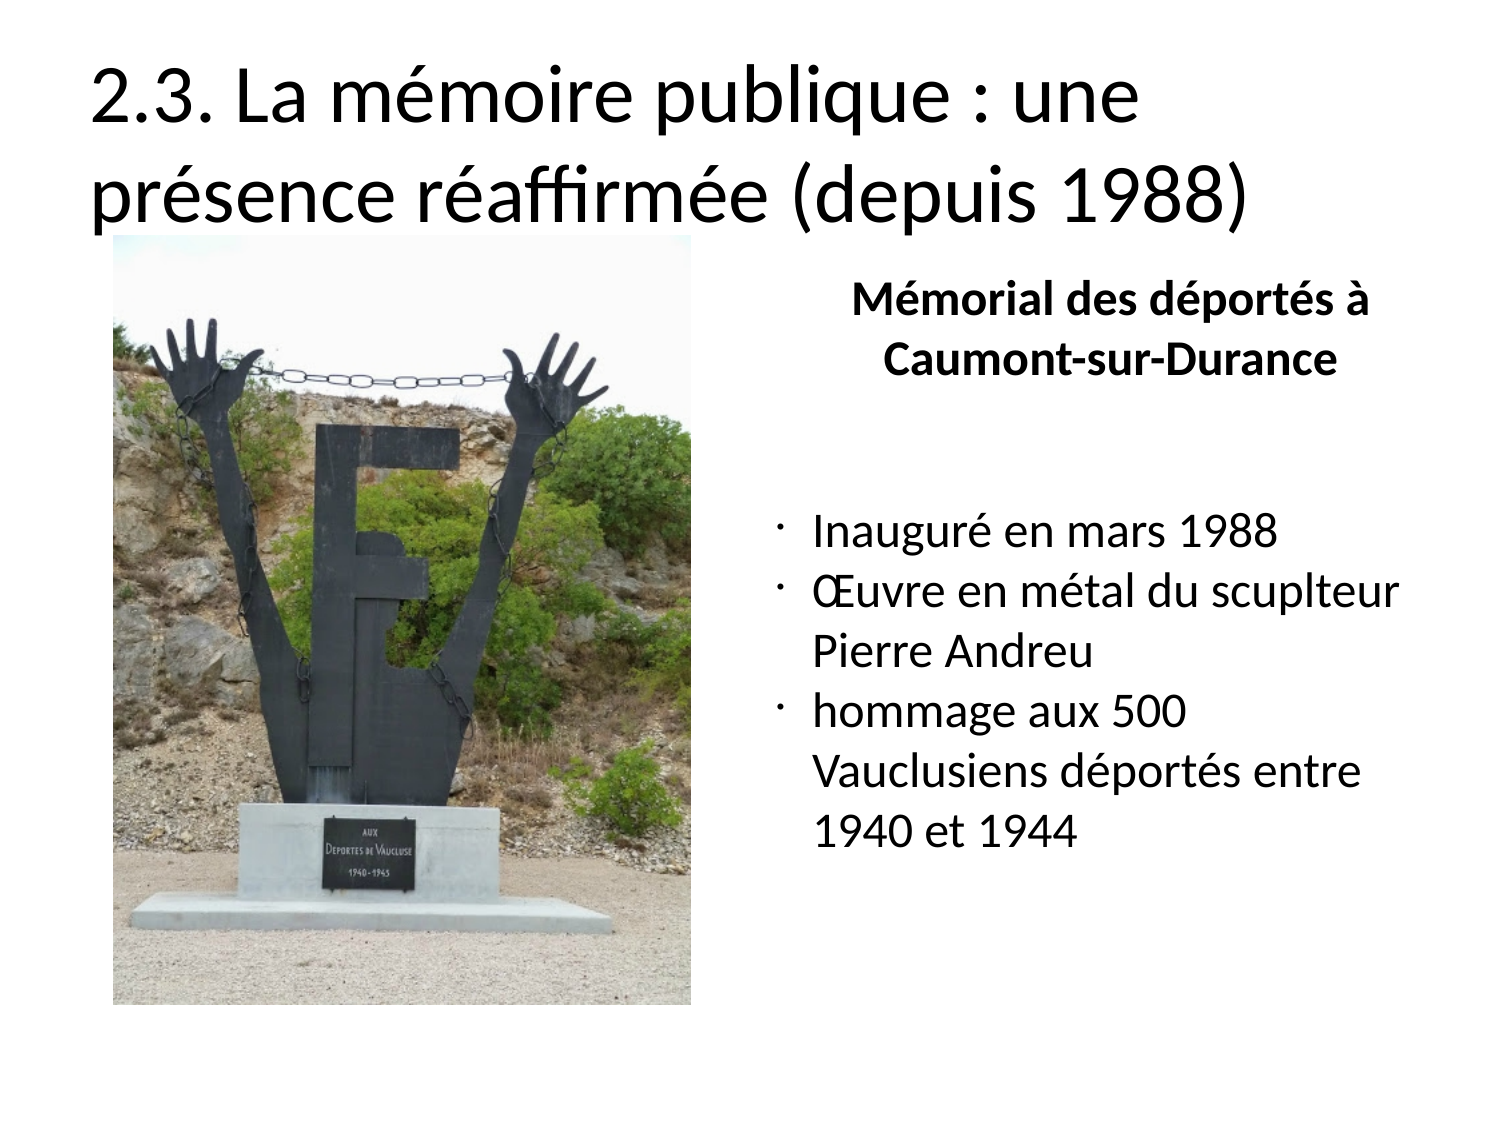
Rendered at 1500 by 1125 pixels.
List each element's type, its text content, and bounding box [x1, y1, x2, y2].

picture [113, 235, 691, 1005]
text_box 2.3. La mémoire publique : une présence réaffirmée (depuis 1988) [75, 45, 1425, 233]
text_box Inauguré en mars 1988 Œuvre en métal du scuplteur Pierre Andreu hommage aux 500 Vauclusiens déportés entre 1940 et 1944 [761, 349, 1425, 1005]
text_box Mémorial des déportés à Caumont-sur-Durance [779, 259, 1443, 394]
